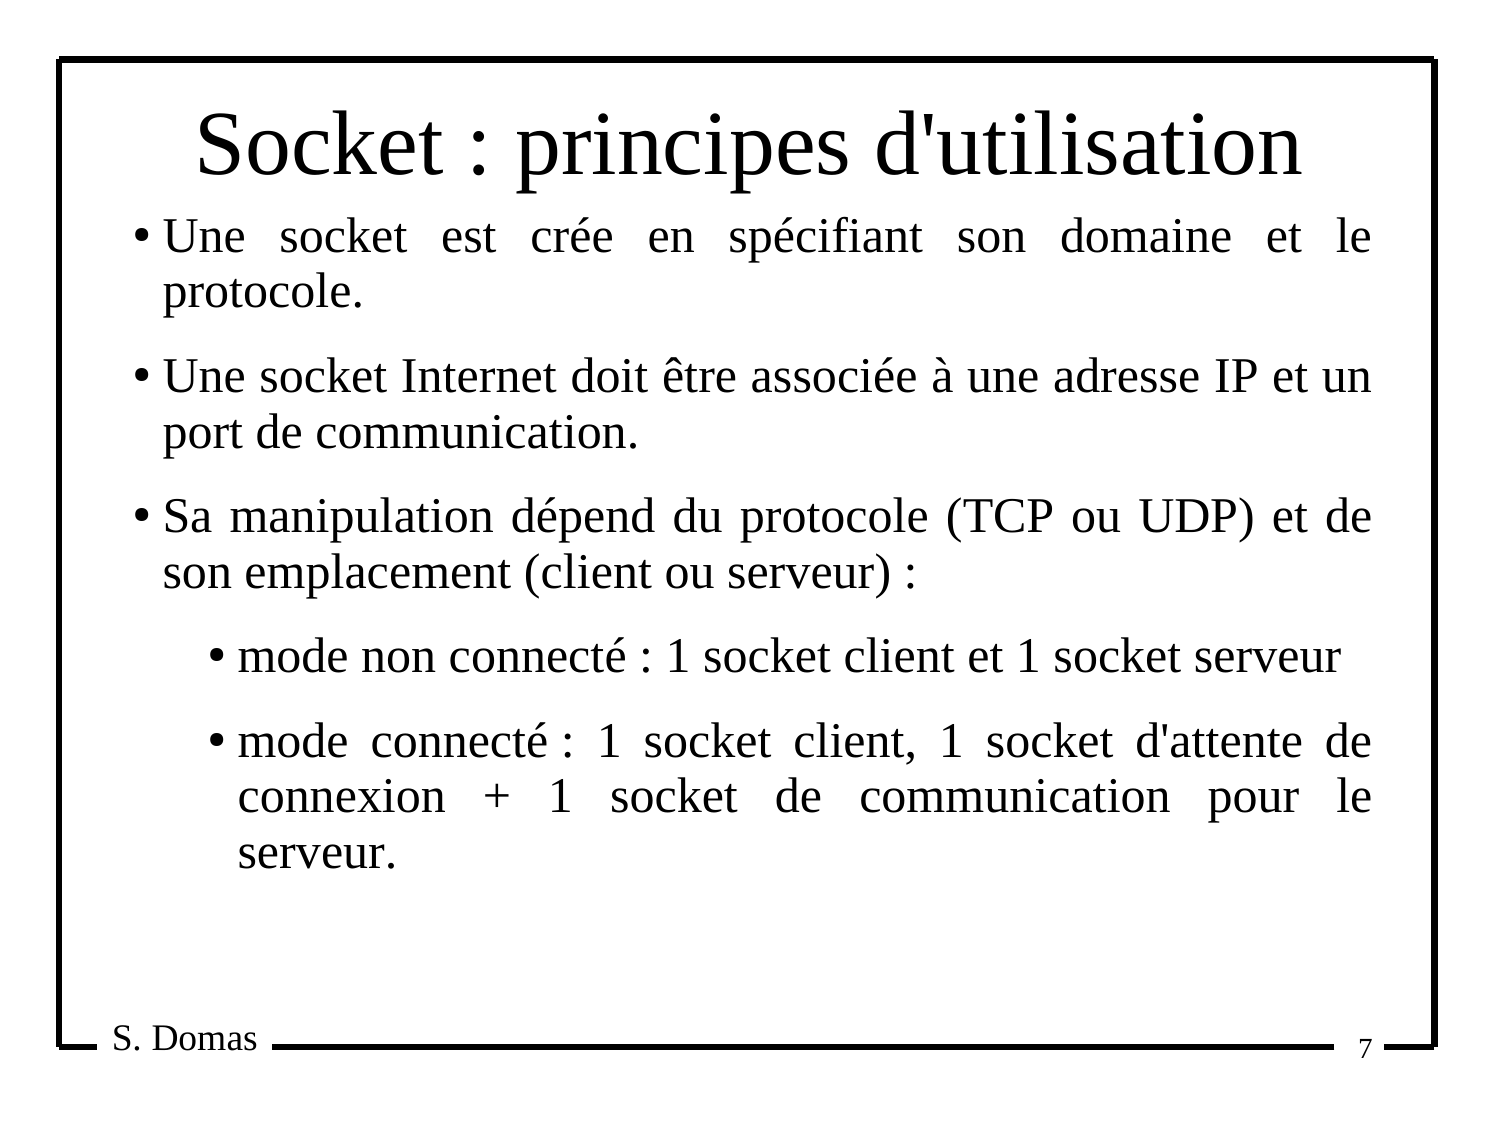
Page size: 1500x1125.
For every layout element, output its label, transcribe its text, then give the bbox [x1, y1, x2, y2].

text_box S. Domas [97, 1009, 273, 1067]
text_box Une socket est crée en spécifiant son domaine et le protocole. Une socket Internet doit être associée à une adresse IP et un port de communication. Sa manipulation dépend du protocole (TCP ou UDP) et de son emplacement (client ou serveur) : mode non connecté : 1 socket client et 1 socket serveur mode connecté : 1 socket client, 1 socket d'attente de connexion + 1 socket de communication pour le serveur. [118, 238, 1388, 976]
title Socket : principes d'utilisation [112, 49, 1388, 238]
